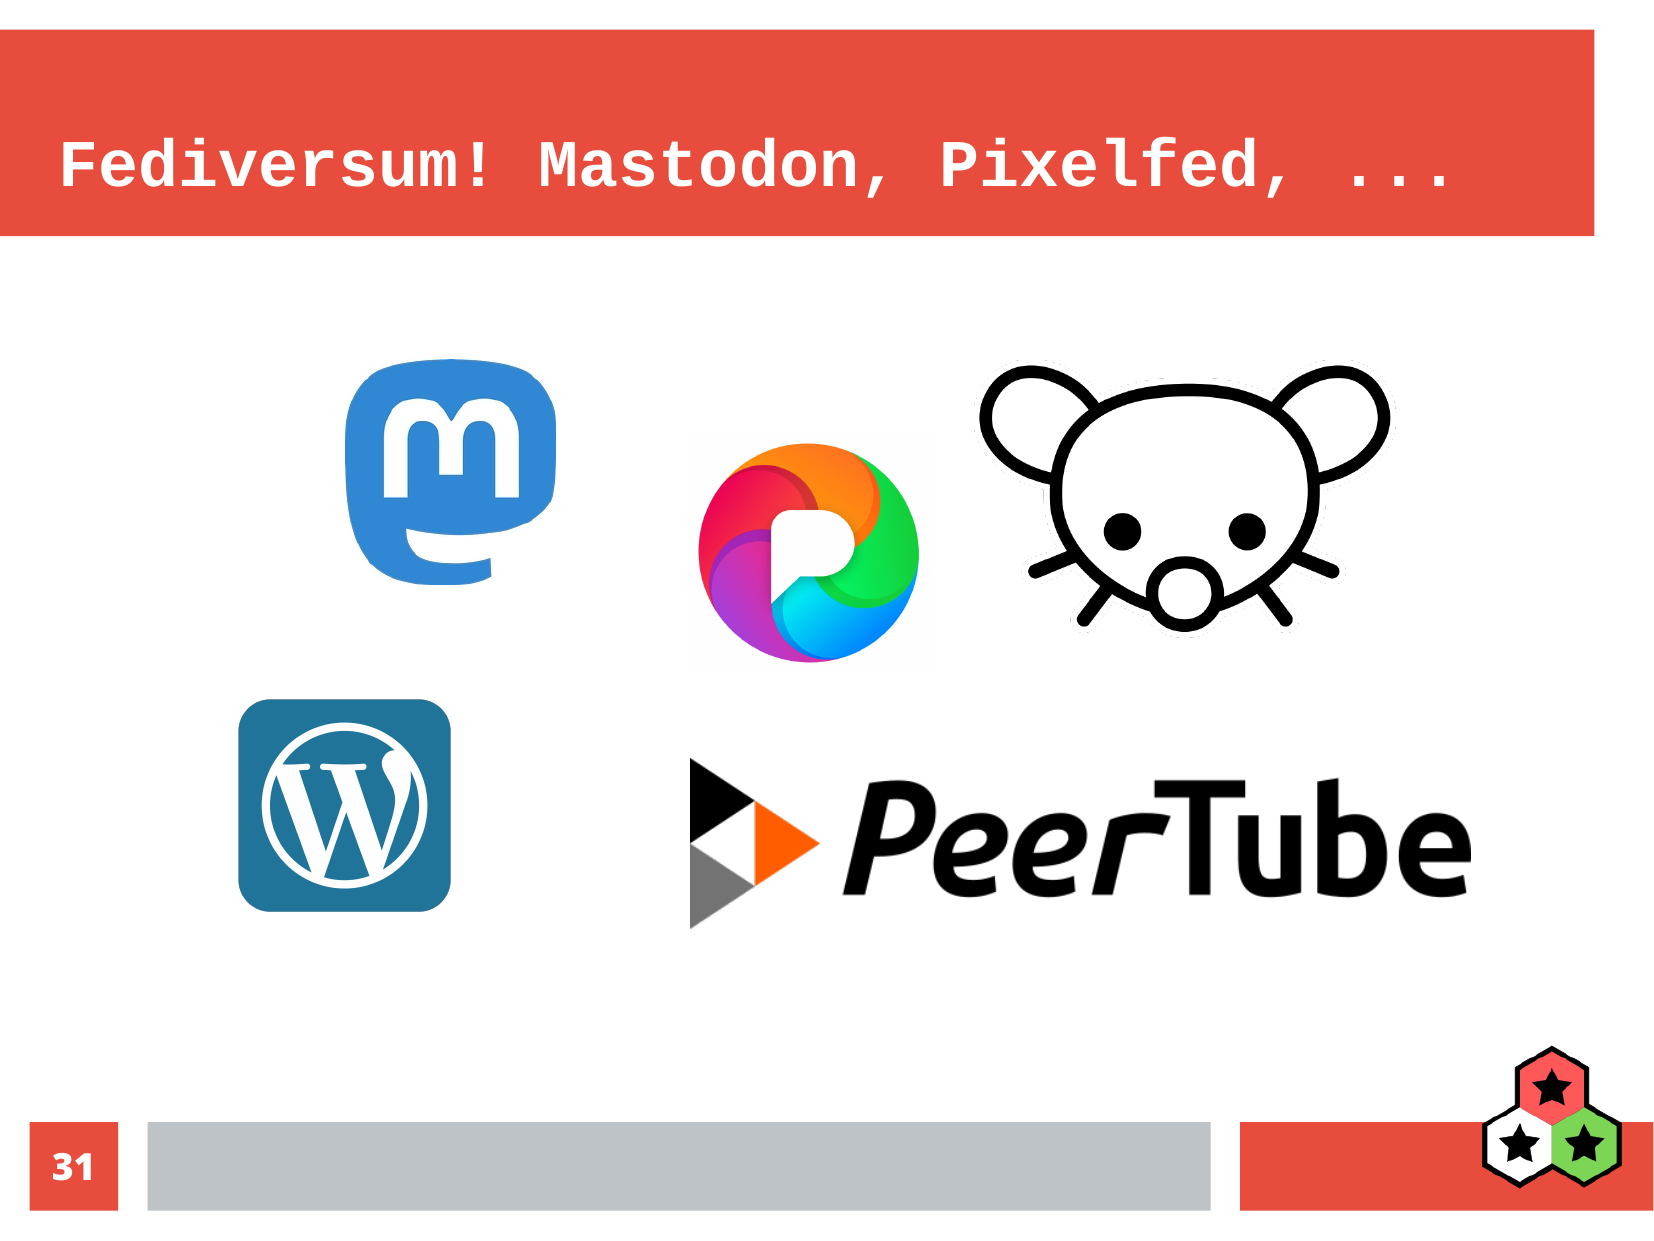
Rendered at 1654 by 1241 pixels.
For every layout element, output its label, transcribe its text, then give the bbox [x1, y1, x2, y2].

title Fediversum! Mastodon, Pixelfed, ... [59, 59, 1595, 207]
picture [973, 359, 1396, 638]
picture [1463, 1028, 1640, 1205]
picture [686, 431, 931, 676]
picture [150, 696, 539, 916]
picture [690, 758, 1471, 931]
picture [345, 359, 556, 586]
